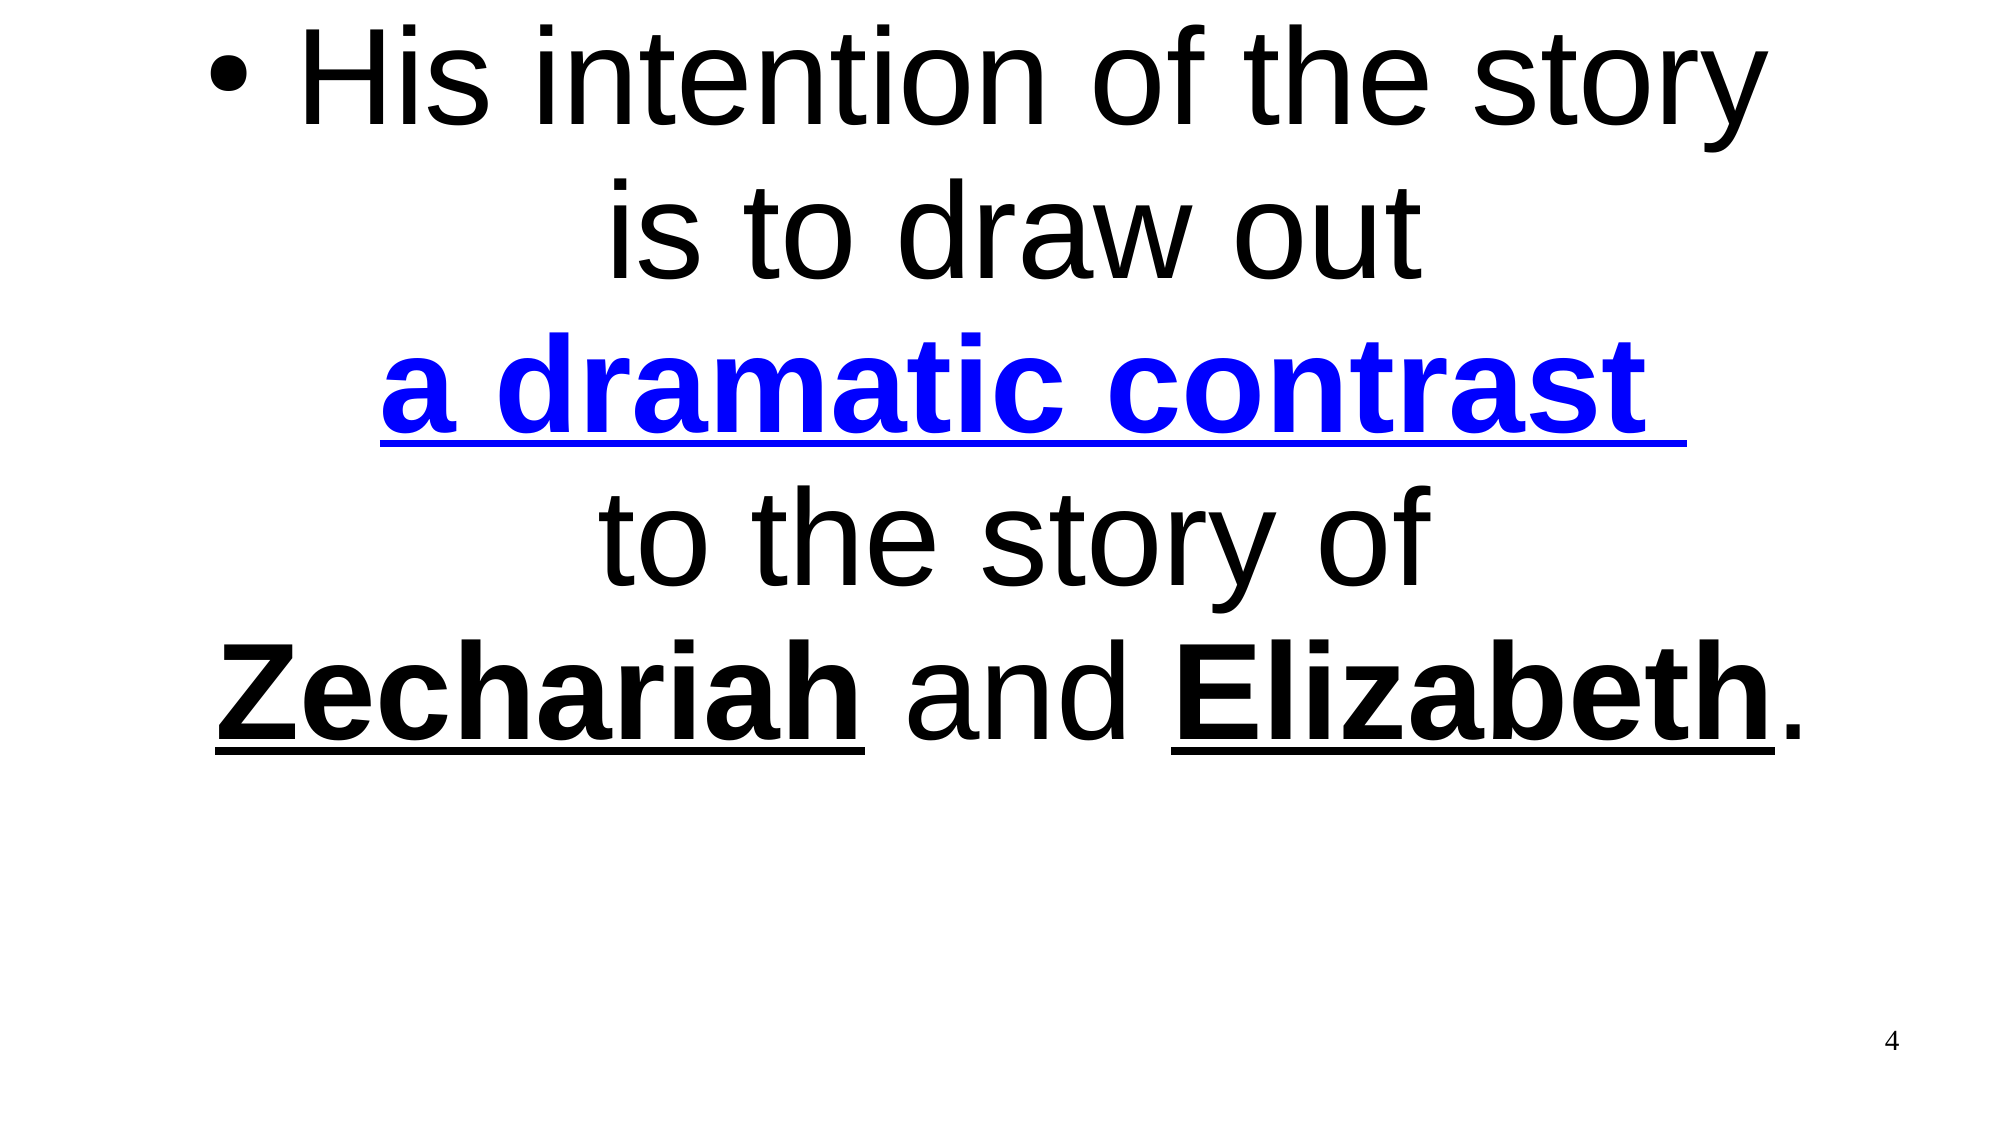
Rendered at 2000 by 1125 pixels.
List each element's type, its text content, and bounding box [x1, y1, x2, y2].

list His intention of the story is to draw out a dramatic contrast to the story of Zechariah and Elizabeth. [0, 0, 1996, 1123]
